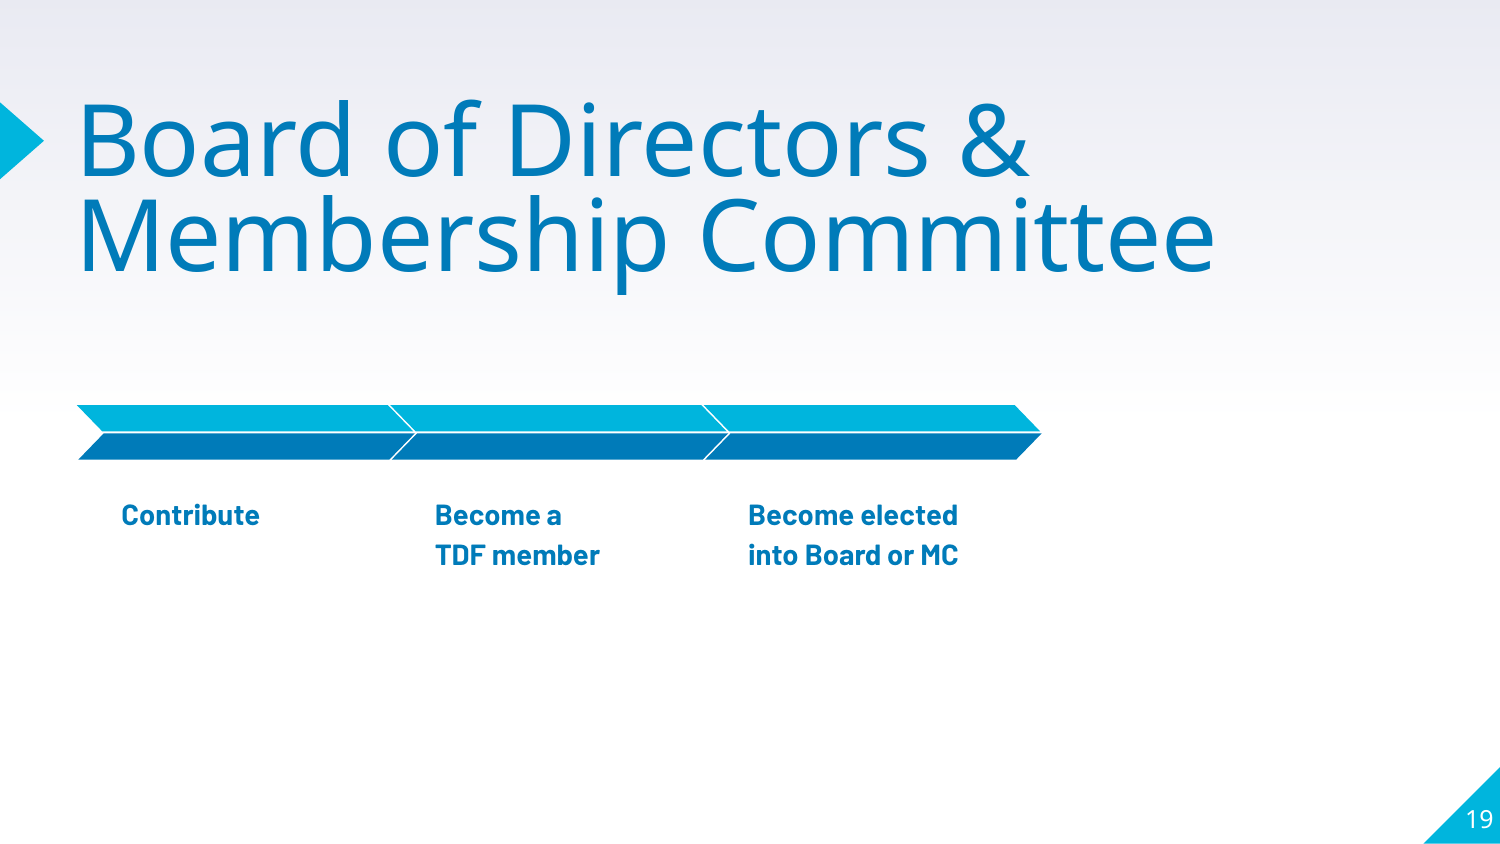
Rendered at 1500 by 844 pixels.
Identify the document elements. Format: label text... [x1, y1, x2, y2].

text_box Become a TDF member [419, 476, 696, 559]
slide_number <number> [1418, 760, 1494, 838]
text_box [78, 433, 1042, 460]
text_box [76, 405, 1041, 432]
text_box Contribute [106, 476, 383, 559]
title Board of Directors & Membership Committee [75, 99, 1394, 277]
text_box Become elected into Board or MC [733, 476, 1010, 559]
